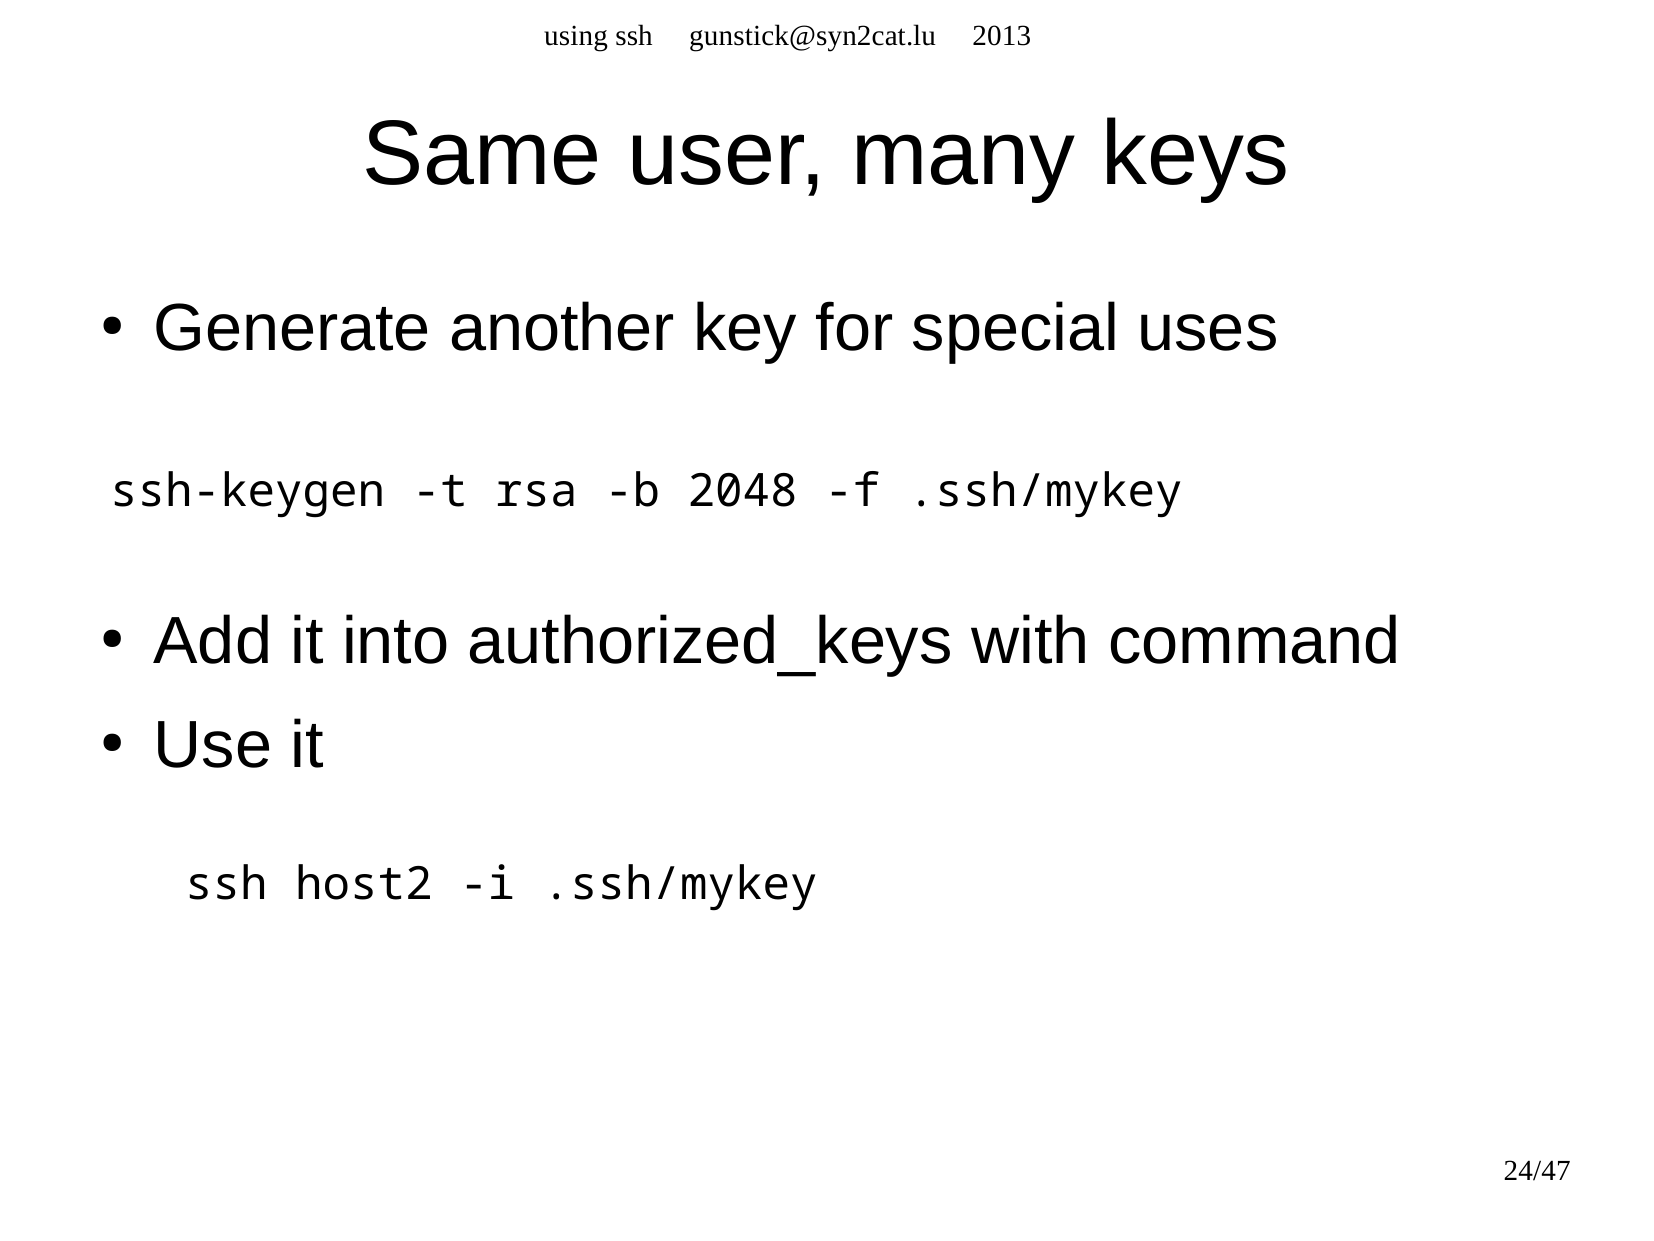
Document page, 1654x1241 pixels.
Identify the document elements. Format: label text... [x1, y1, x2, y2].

title Same user, many keys [82, 49, 1571, 257]
text_box ssh-keygen -t rsa -b 2048 -f .ssh/mykey [60, 450, 1381, 519]
list Generate another key for special uses Add it into authorized_keys with command Use it [82, 290, 1538, 1010]
text_box ssh host2 -i .ssh/mykey [170, 843, 861, 912]
